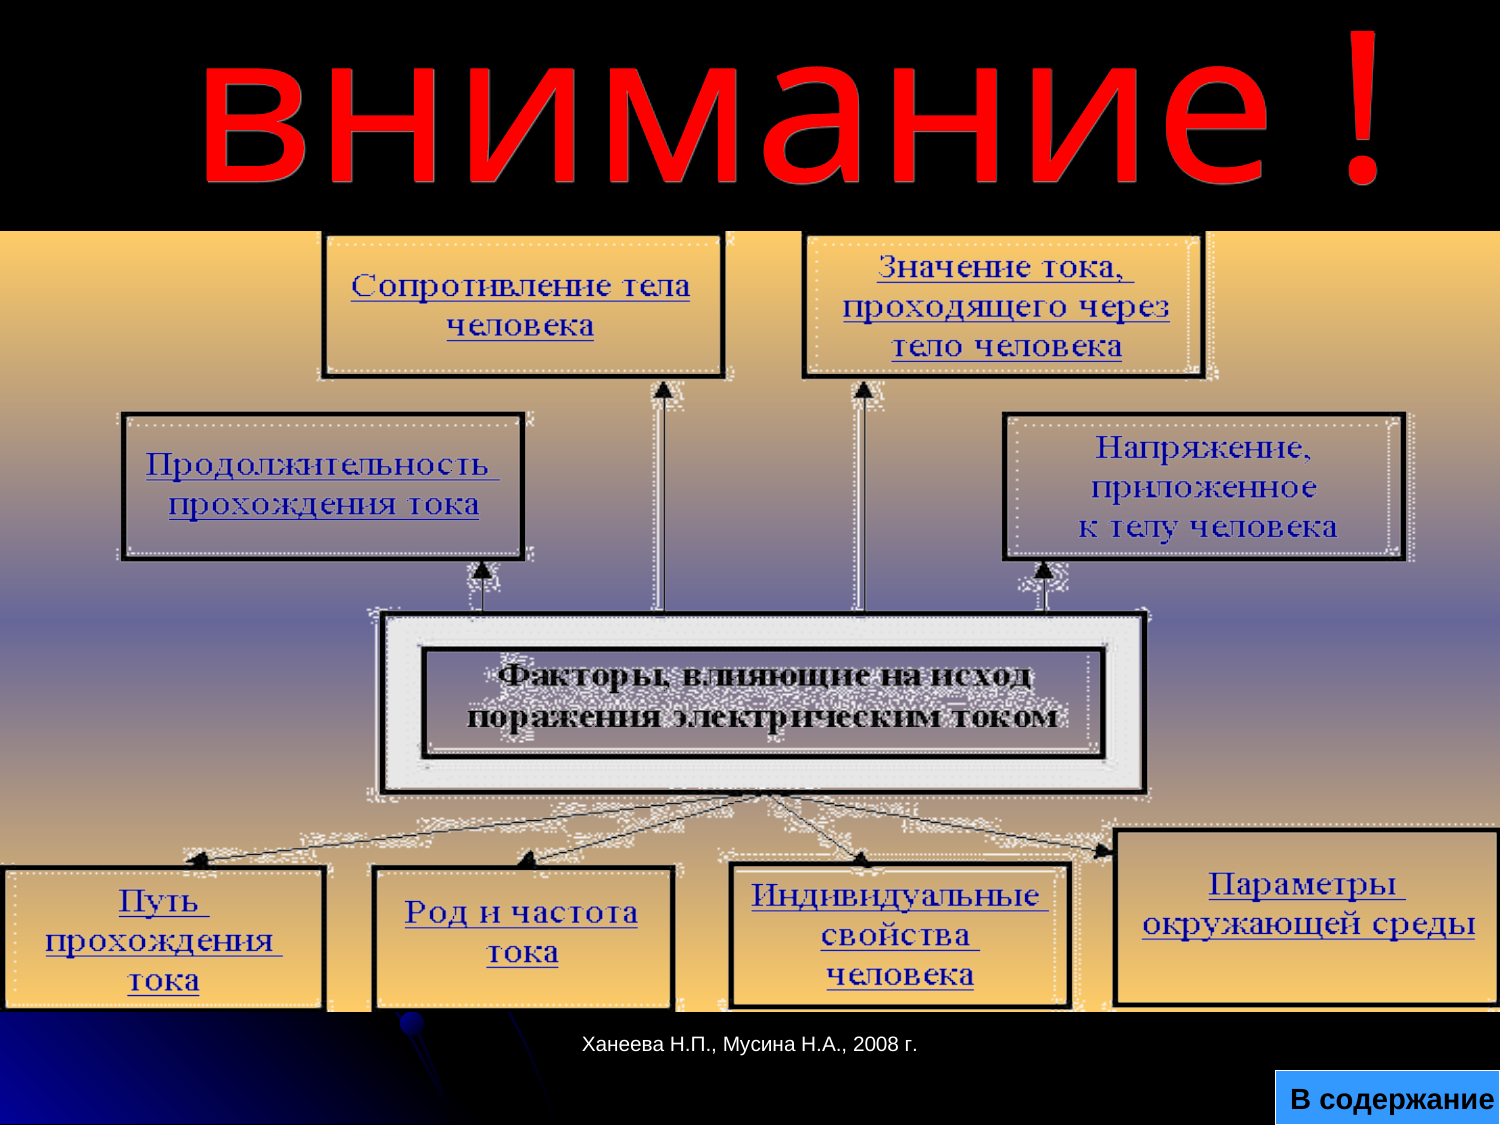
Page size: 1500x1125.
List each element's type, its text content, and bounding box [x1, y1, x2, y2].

text_box внимание ! [894, 68, 996, 182]
text_box внимание ! [1350, 30, 1375, 139]
text_box внимание ! [1166, 66, 1266, 184]
text_box В содержание [1275, 1070, 1500, 1125]
text_box внимание ! [1032, 68, 1136, 182]
picture [0, 231, 1500, 1012]
text_box внимание ! [763, 66, 859, 184]
text_box внимание ! [331, 68, 434, 182]
text_box внимание ! [206, 68, 304, 182]
text_box внимание ! [1349, 155, 1376, 185]
text_box внимание ! [470, 68, 573, 182]
text_box внимание ! [610, 68, 736, 182]
